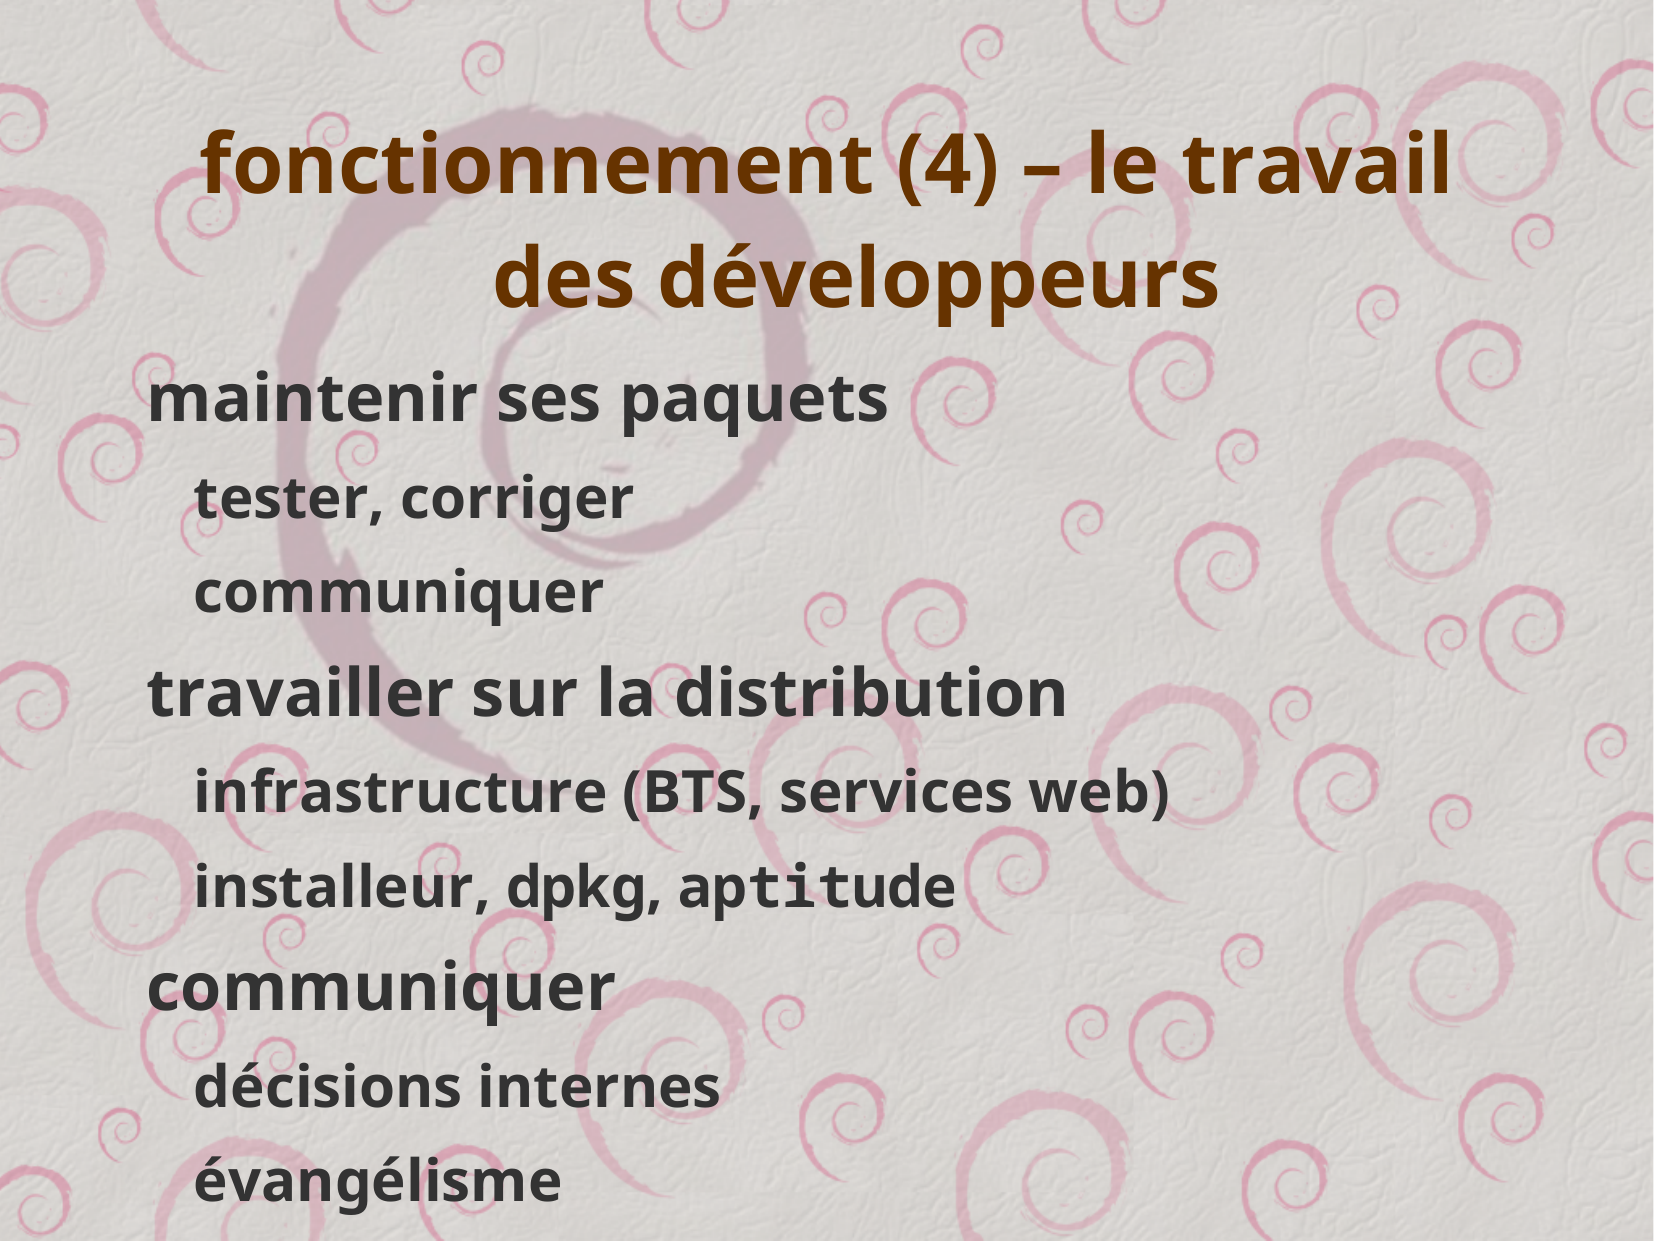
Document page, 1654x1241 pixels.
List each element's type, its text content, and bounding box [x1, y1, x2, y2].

list maintenir ses paquets tester, corriger communiquer travailler sur la distribution infrastructure (BTS, services web) installeur, dpkg, aptitude communiquer décisions internes évangélisme [134, 350, 1516, 1133]
picture [0, 0, 1654, 1241]
title fonctionnement (4) – le travail des développeurs [121, 114, 1534, 322]
